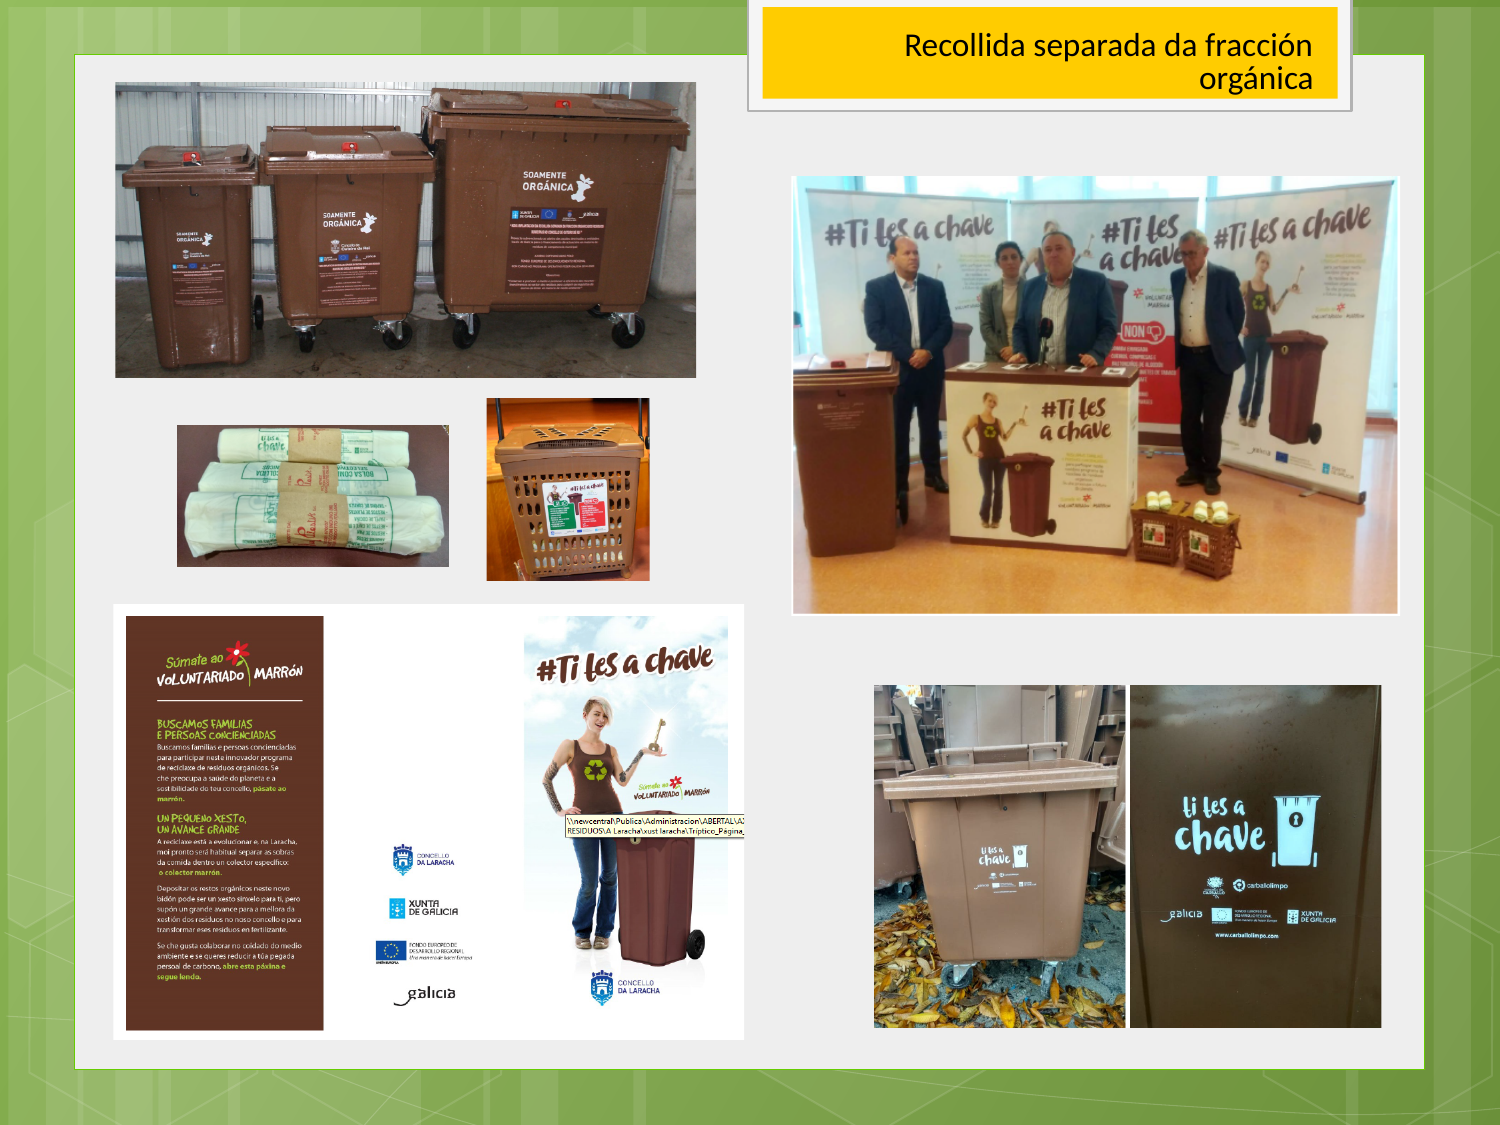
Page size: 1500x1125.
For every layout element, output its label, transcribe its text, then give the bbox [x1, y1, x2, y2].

picture [113, 604, 745, 1040]
picture [791, 176, 1401, 616]
picture [115, 82, 697, 378]
picture [486, 398, 650, 581]
text_box Recollida separada da fracción orgánica [767, 23, 1329, 105]
picture [874, 685, 1382, 1028]
picture [177, 425, 449, 567]
